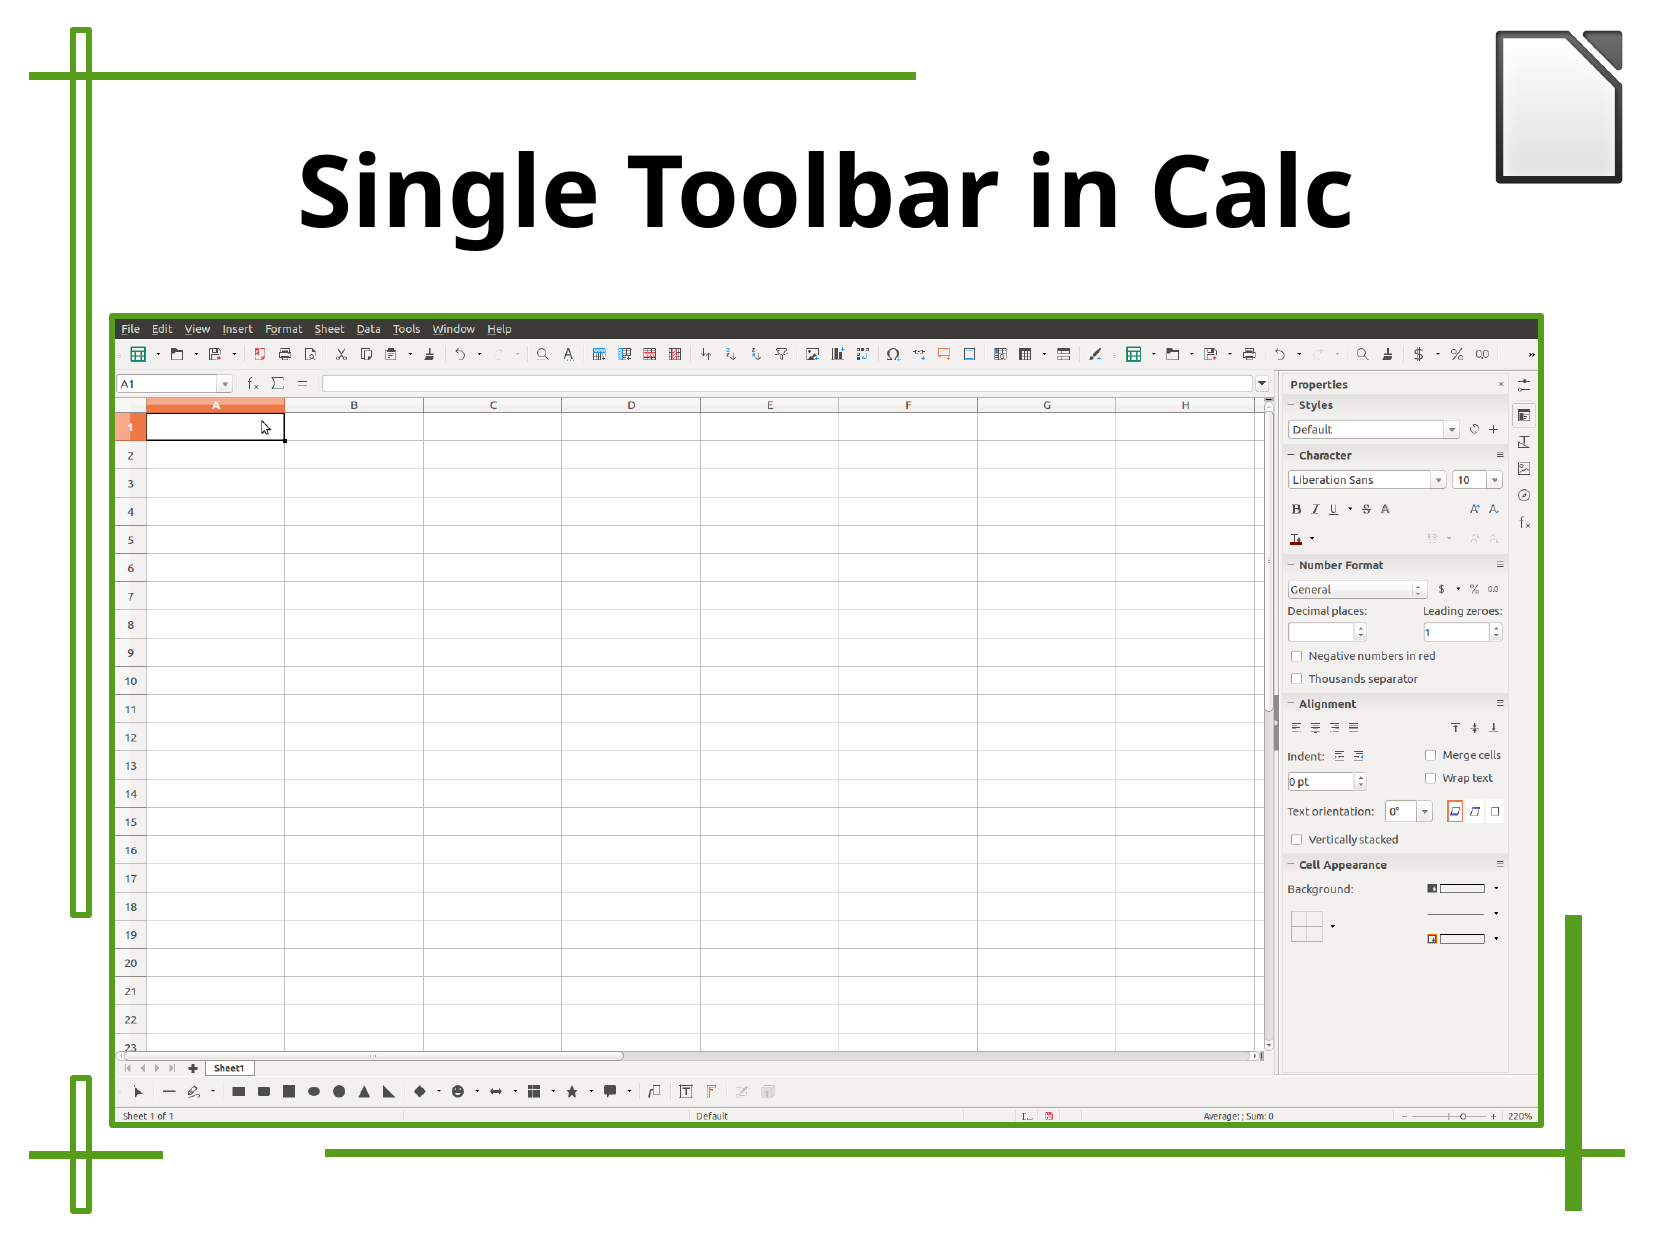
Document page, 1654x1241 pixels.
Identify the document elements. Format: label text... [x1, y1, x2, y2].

title Single Toolbar in Calc [118, 118, 1536, 260]
picture [1494, 29, 1624, 186]
picture [115, 318, 1539, 1123]
